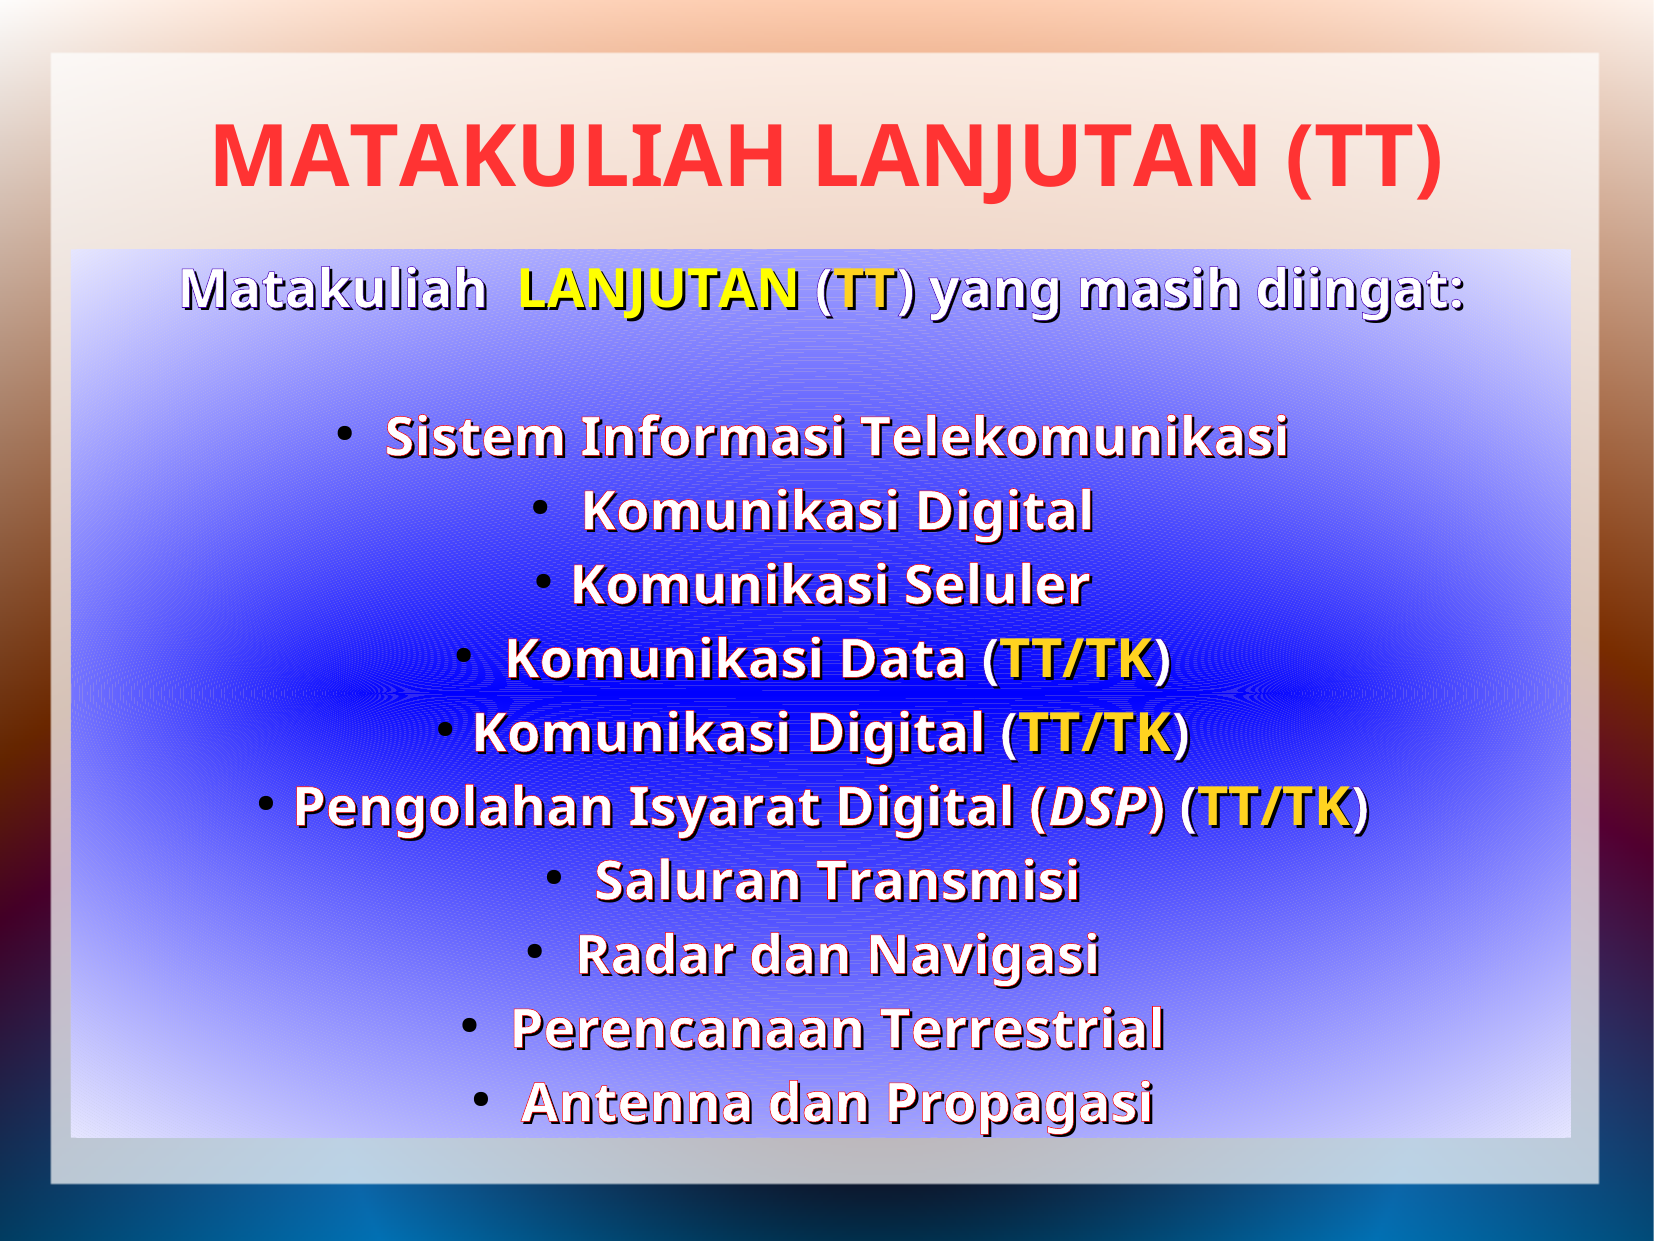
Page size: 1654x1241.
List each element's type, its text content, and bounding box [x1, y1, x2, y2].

subtitle Matakuliah LANJUTAN (TT) yang masih diingat: Sistem Informasi Telekomunikasi Komunikasi Digital Komunikasi Seluler Komunikasi Data (TT/TK) Komunikasi Digital (TT/TK) Pengolahan Isyarat Digital (DSP) (TT/TK) Saluran Transmisi Radar dan Navigasi Perencanaan Terrestrial Antenna dan Propagasi [70, 262, 1571, 1125]
title MATAKULIAH LANJUTAN (TT) [82, 49, 1571, 249]
picture [0, 0, 1654, 1241]
